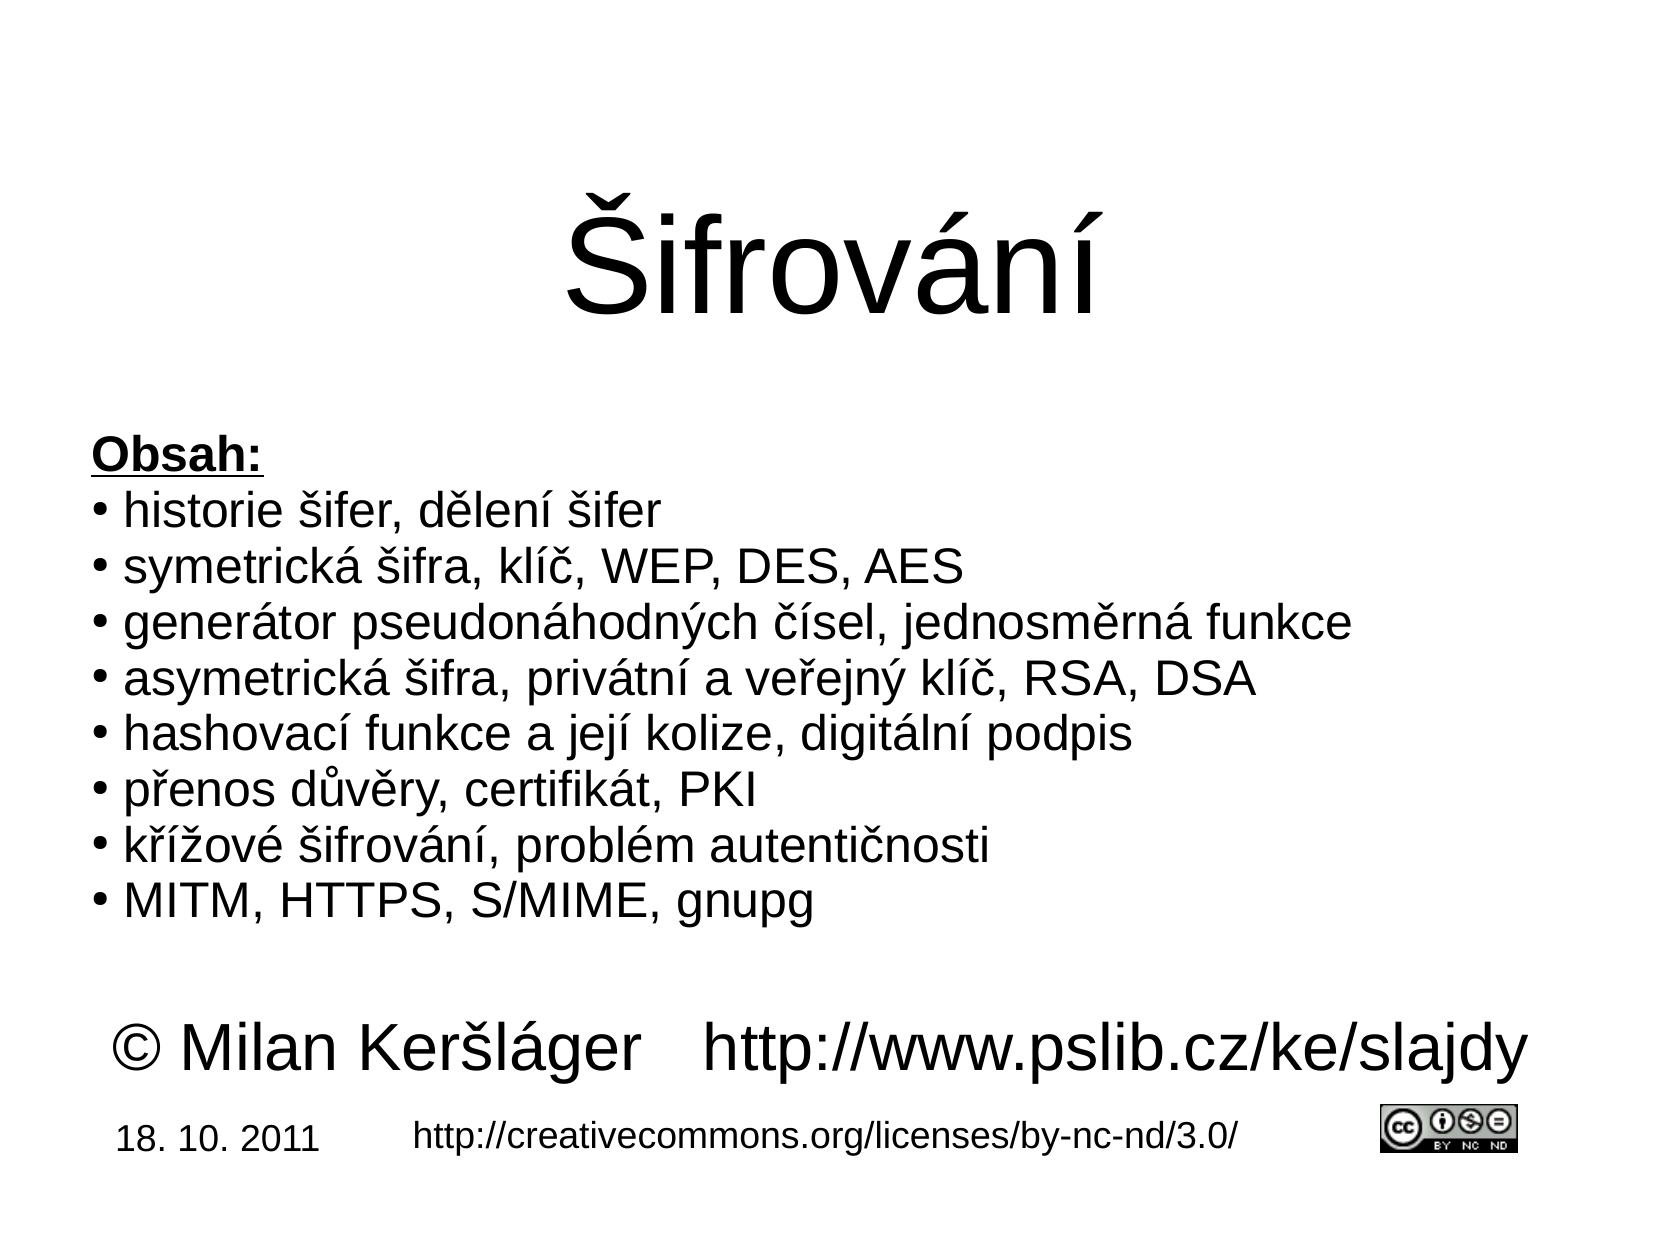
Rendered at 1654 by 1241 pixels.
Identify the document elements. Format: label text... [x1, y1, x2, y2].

picture [1380, 1104, 1518, 1153]
text_box 18.10.2011 [100, 1110, 337, 1168]
list © Milan Keršláger http://www.pslib.cz/ke/slajdy [76, 1009, 1565, 1087]
title Šifrování [88, 124, 1577, 408]
text_box Obsah: historie šifer, dělení šifer symetrická šifra, klíč, WEP, DES, AES generátor pseudonáhodných čísel, jednosměrná funkce asymetrická šifra, privátní a veřejný klíč, RSA, DSA hashovací funkce a její kolize, digitální podpis přenos důvěry, certifikát, PKI křížové šifrování, problém autentičnosti MITM, HTTPS, S/MIME, gnupg [76, 419, 1583, 936]
text_box http://creativecommons.org/licenses/by-nc-nd/3.0/ [339, 1107, 1313, 1165]
